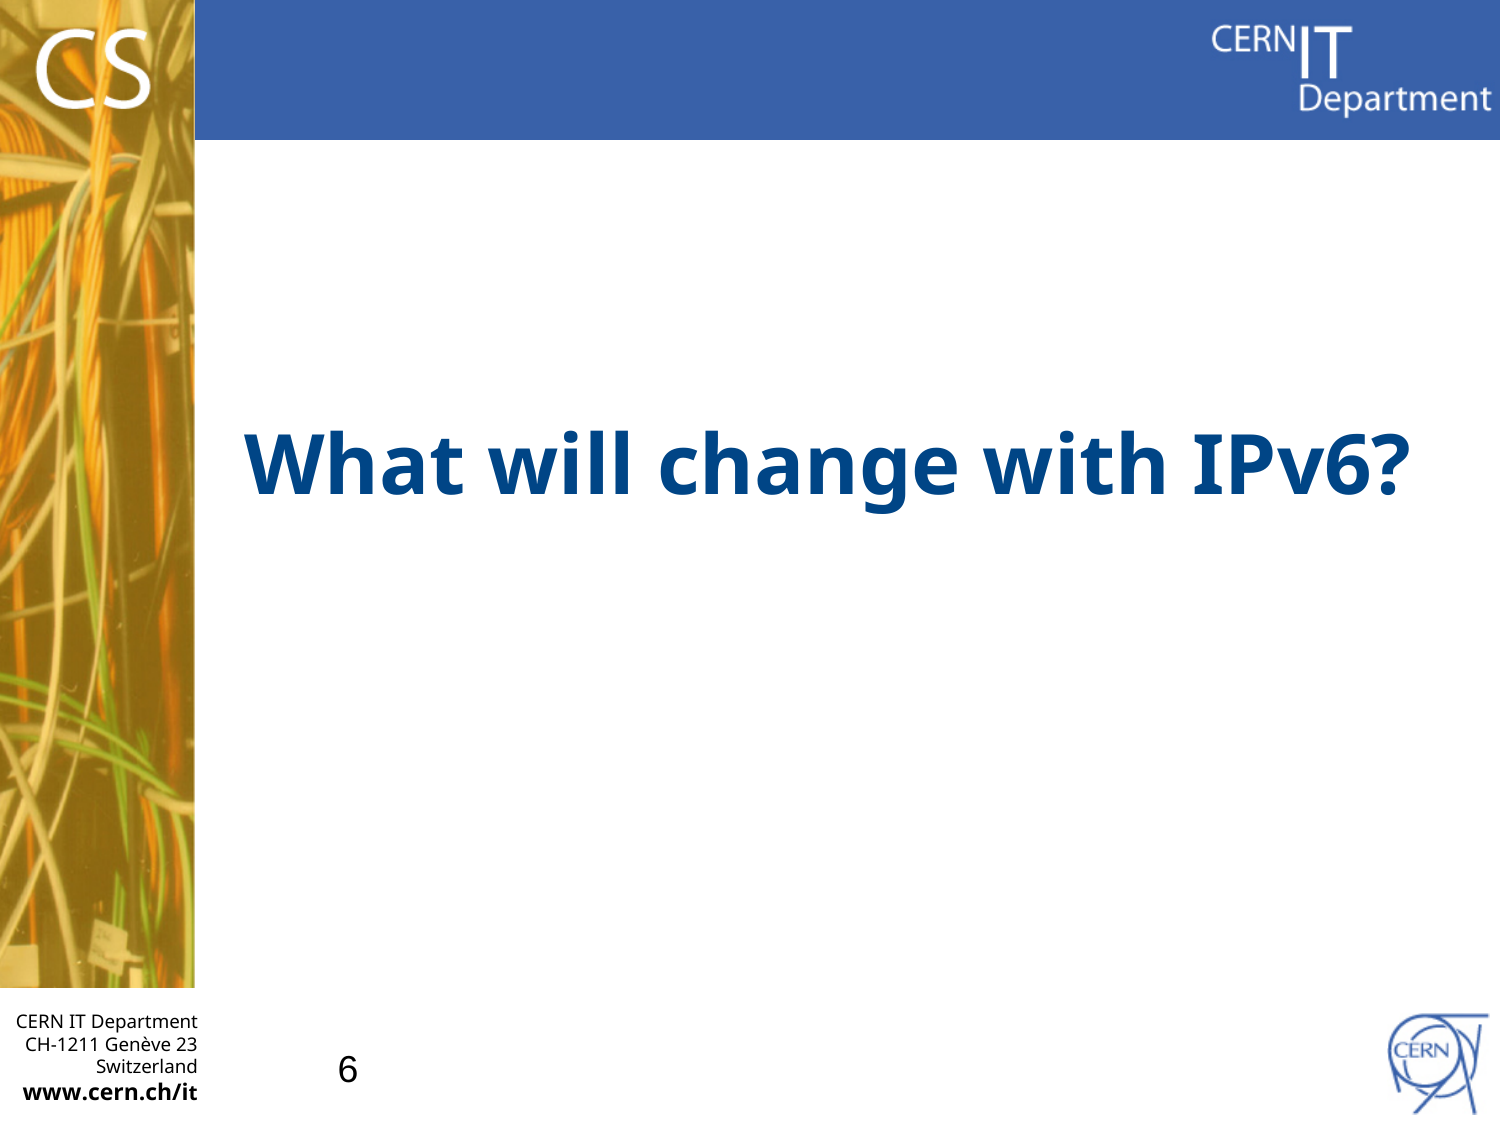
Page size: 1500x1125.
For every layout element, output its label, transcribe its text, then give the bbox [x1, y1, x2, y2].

picture [1387, 1012, 1490, 1115]
list What will change with IPv6? [224, 174, 1463, 988]
picture [0, 0, 1500, 988]
